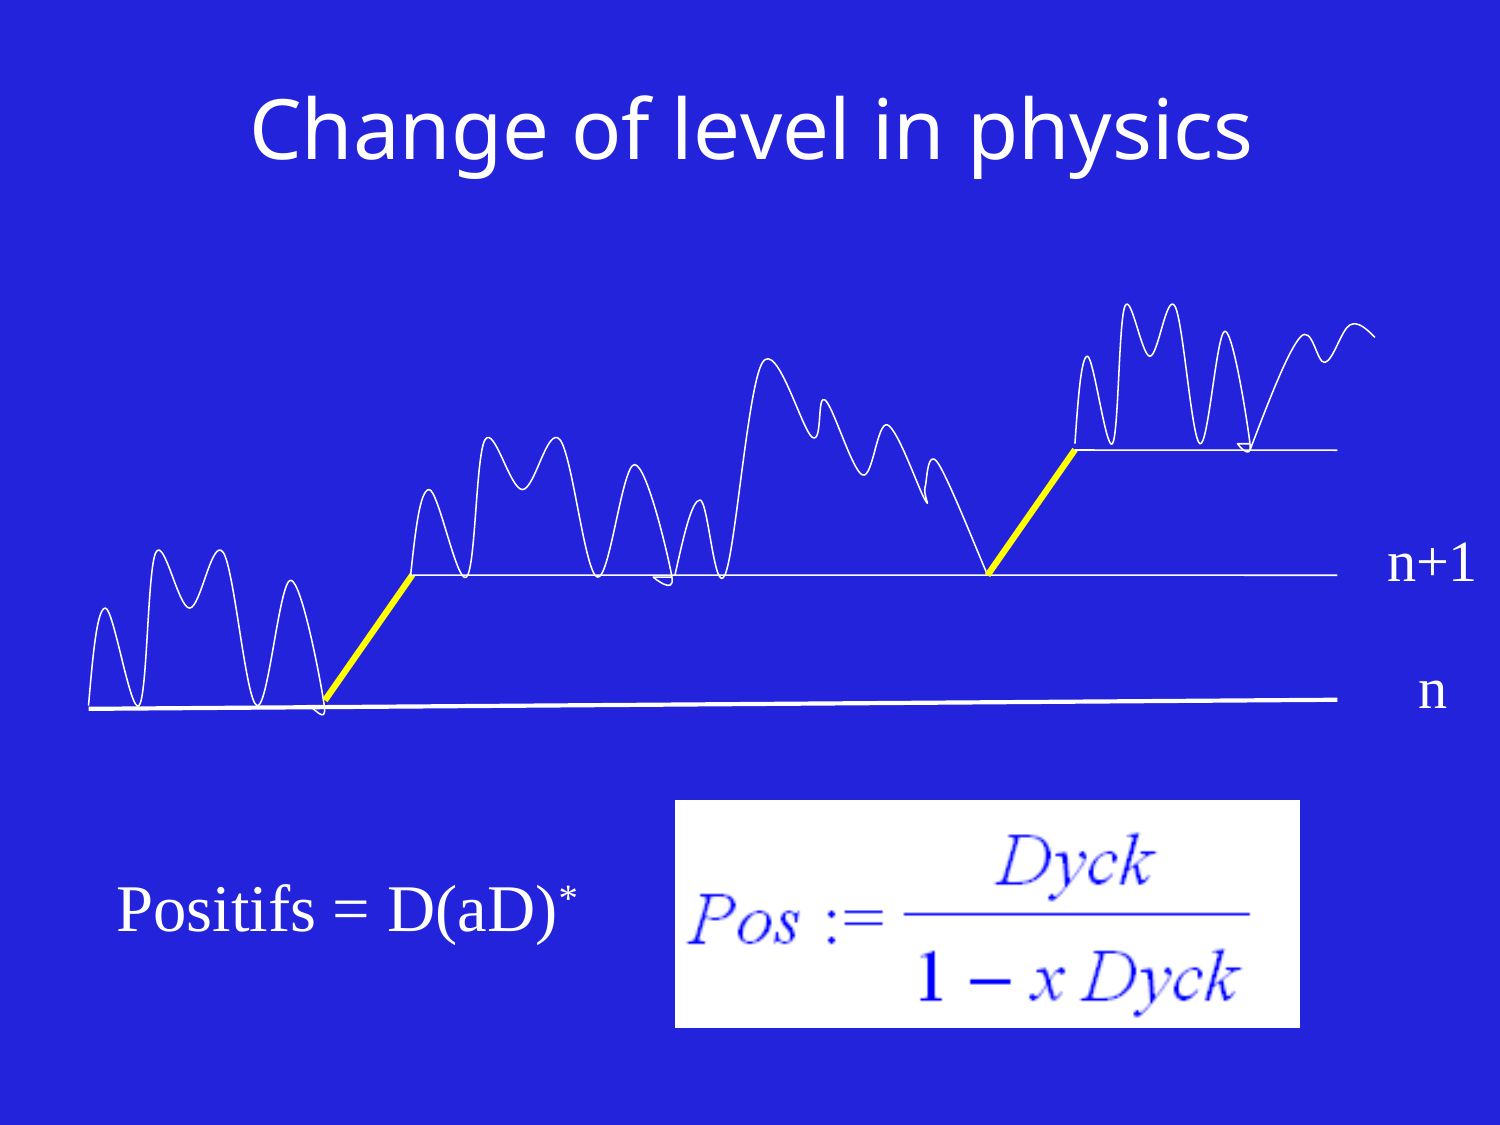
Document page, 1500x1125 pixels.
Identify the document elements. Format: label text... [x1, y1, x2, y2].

text_box Positifs = D(aD)* [101, 867, 603, 954]
text_box n [1403, 652, 1463, 730]
text_box Change of level in physics [234, 62, 1270, 192]
picture [675, 800, 1300, 1028]
text_box n+1 [1372, 524, 1494, 602]
